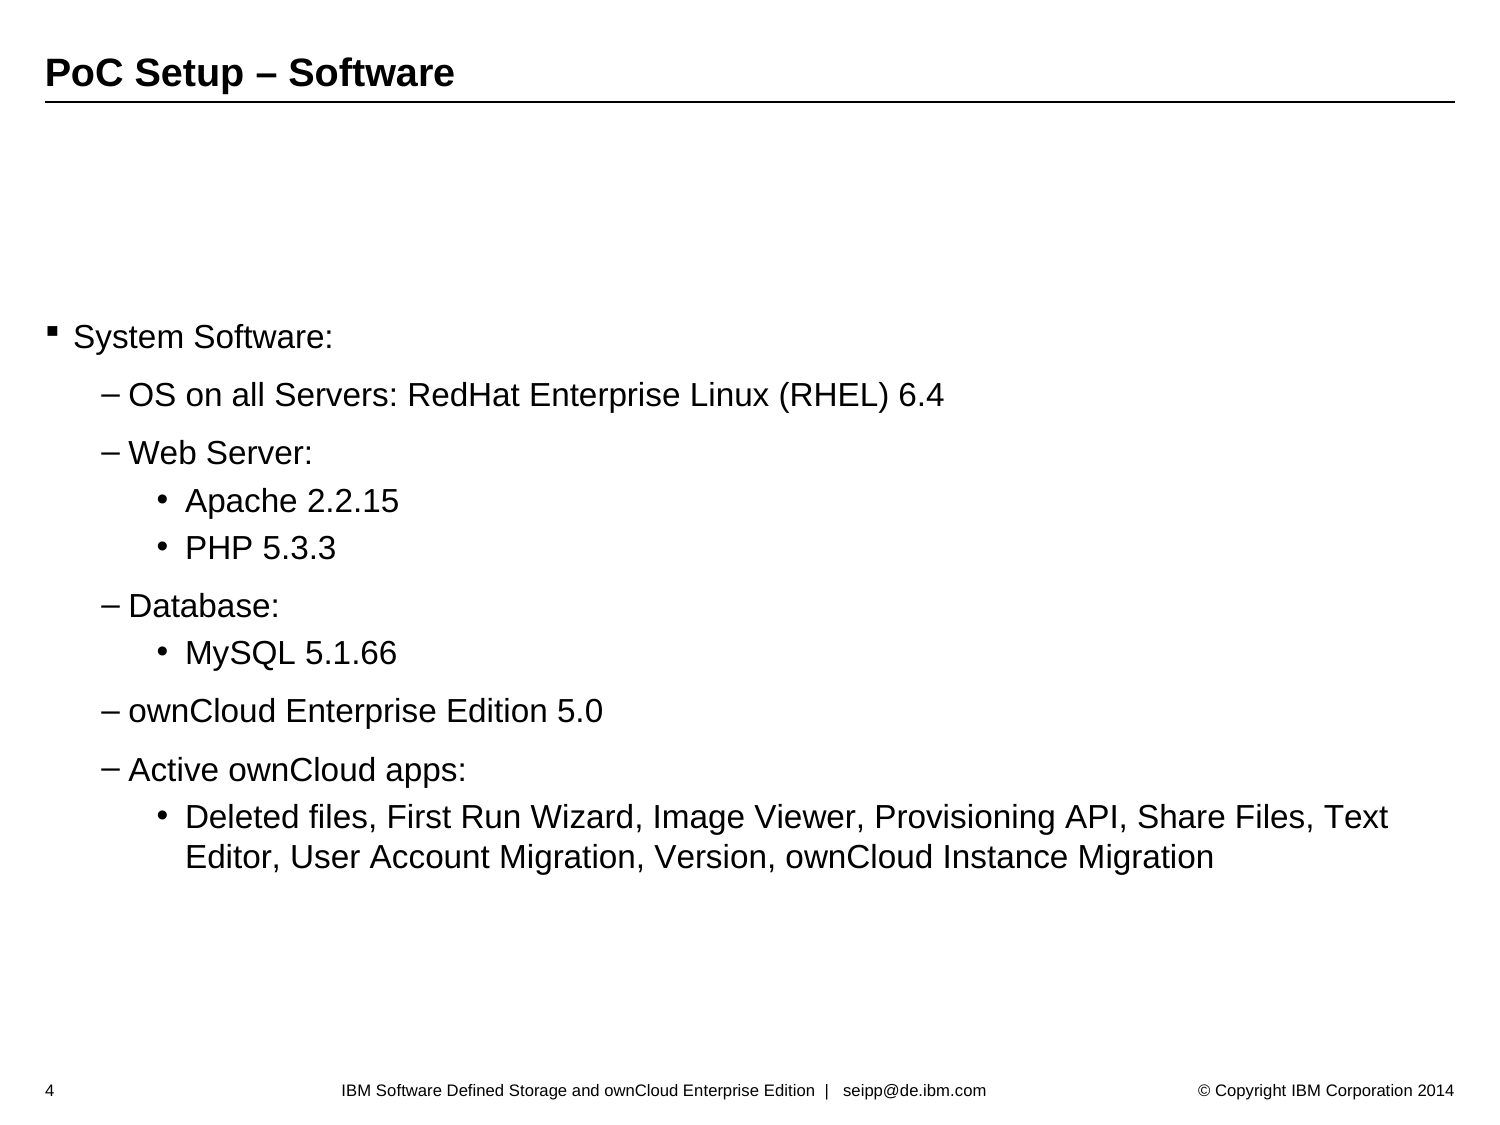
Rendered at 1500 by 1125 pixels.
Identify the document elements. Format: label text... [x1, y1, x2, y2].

list System Software: OS on all Servers: RedHat Enterprise Linux (RHEL) 6.4 Web Server: Apache 2.2.15 PHP 5.3.3 Database: MySQL 5.1.66 ownCloud Enterprise Edition 5.0 Active ownCloud apps: Deleted files, First Run Wizard, Image Viewer, Provisioning API, Share Files, Text Editor, User Account Migration, Version, ownCloud Instance Migration [29, 307, 1455, 1043]
title PoC Setup – Software [29, 44, 1455, 99]
